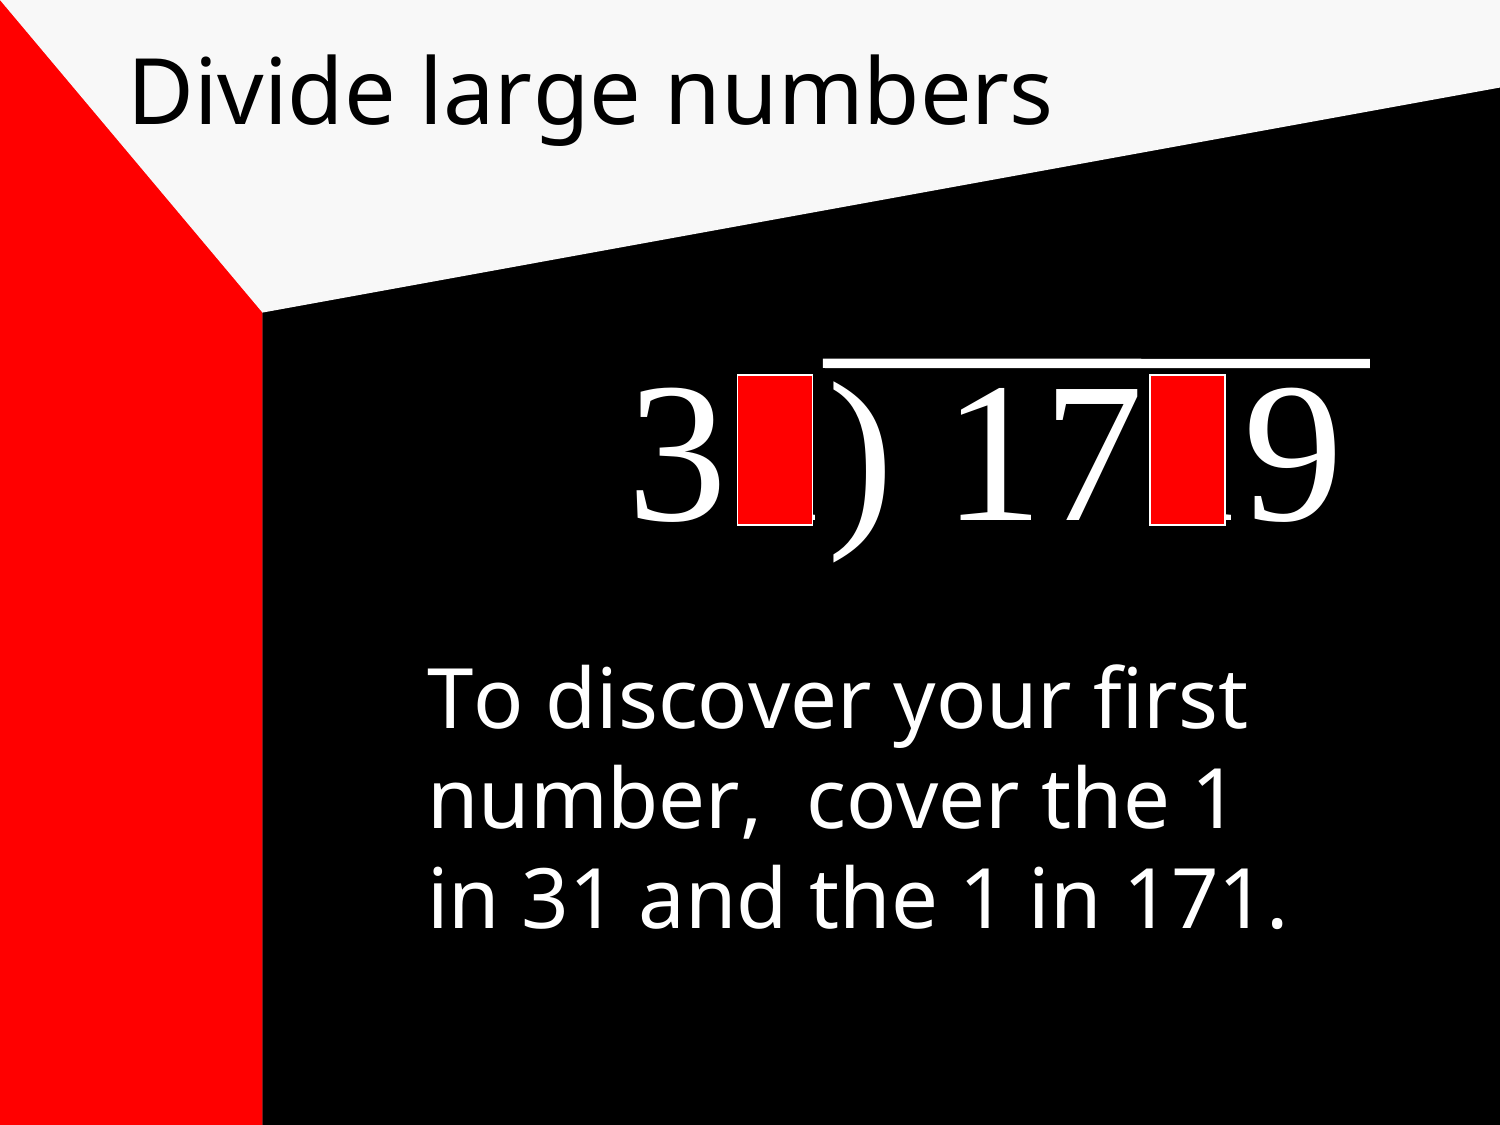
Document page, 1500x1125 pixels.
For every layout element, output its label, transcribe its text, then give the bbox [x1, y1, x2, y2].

text_box 31) 1719 [612, 312, 1359, 568]
text_box To discover your first number, cover the 1 in 31 and the 1 in 171. [412, 637, 1304, 953]
text_box [1149, 375, 1225, 526]
text_box [737, 375, 813, 526]
title Divide large numbers [112, 24, 1388, 213]
